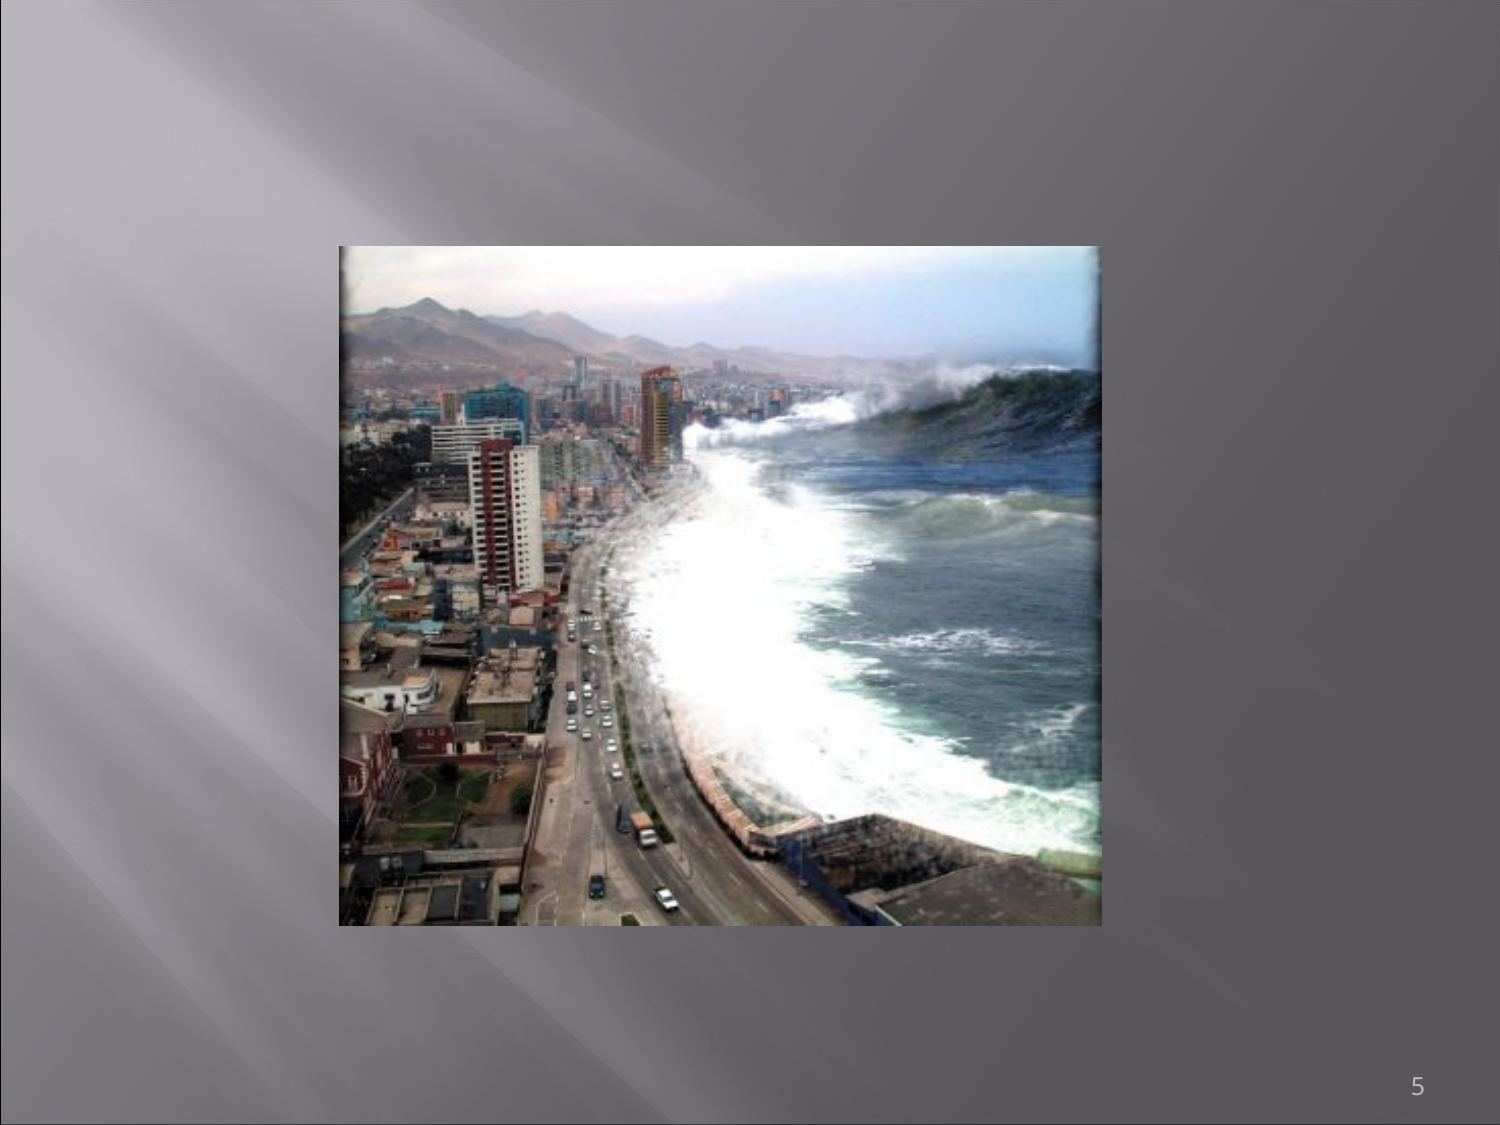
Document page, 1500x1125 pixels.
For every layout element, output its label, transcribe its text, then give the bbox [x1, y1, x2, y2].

slide_number <number> [1299, 1052, 1425, 1113]
picture [0, 0, 1500, 1125]
